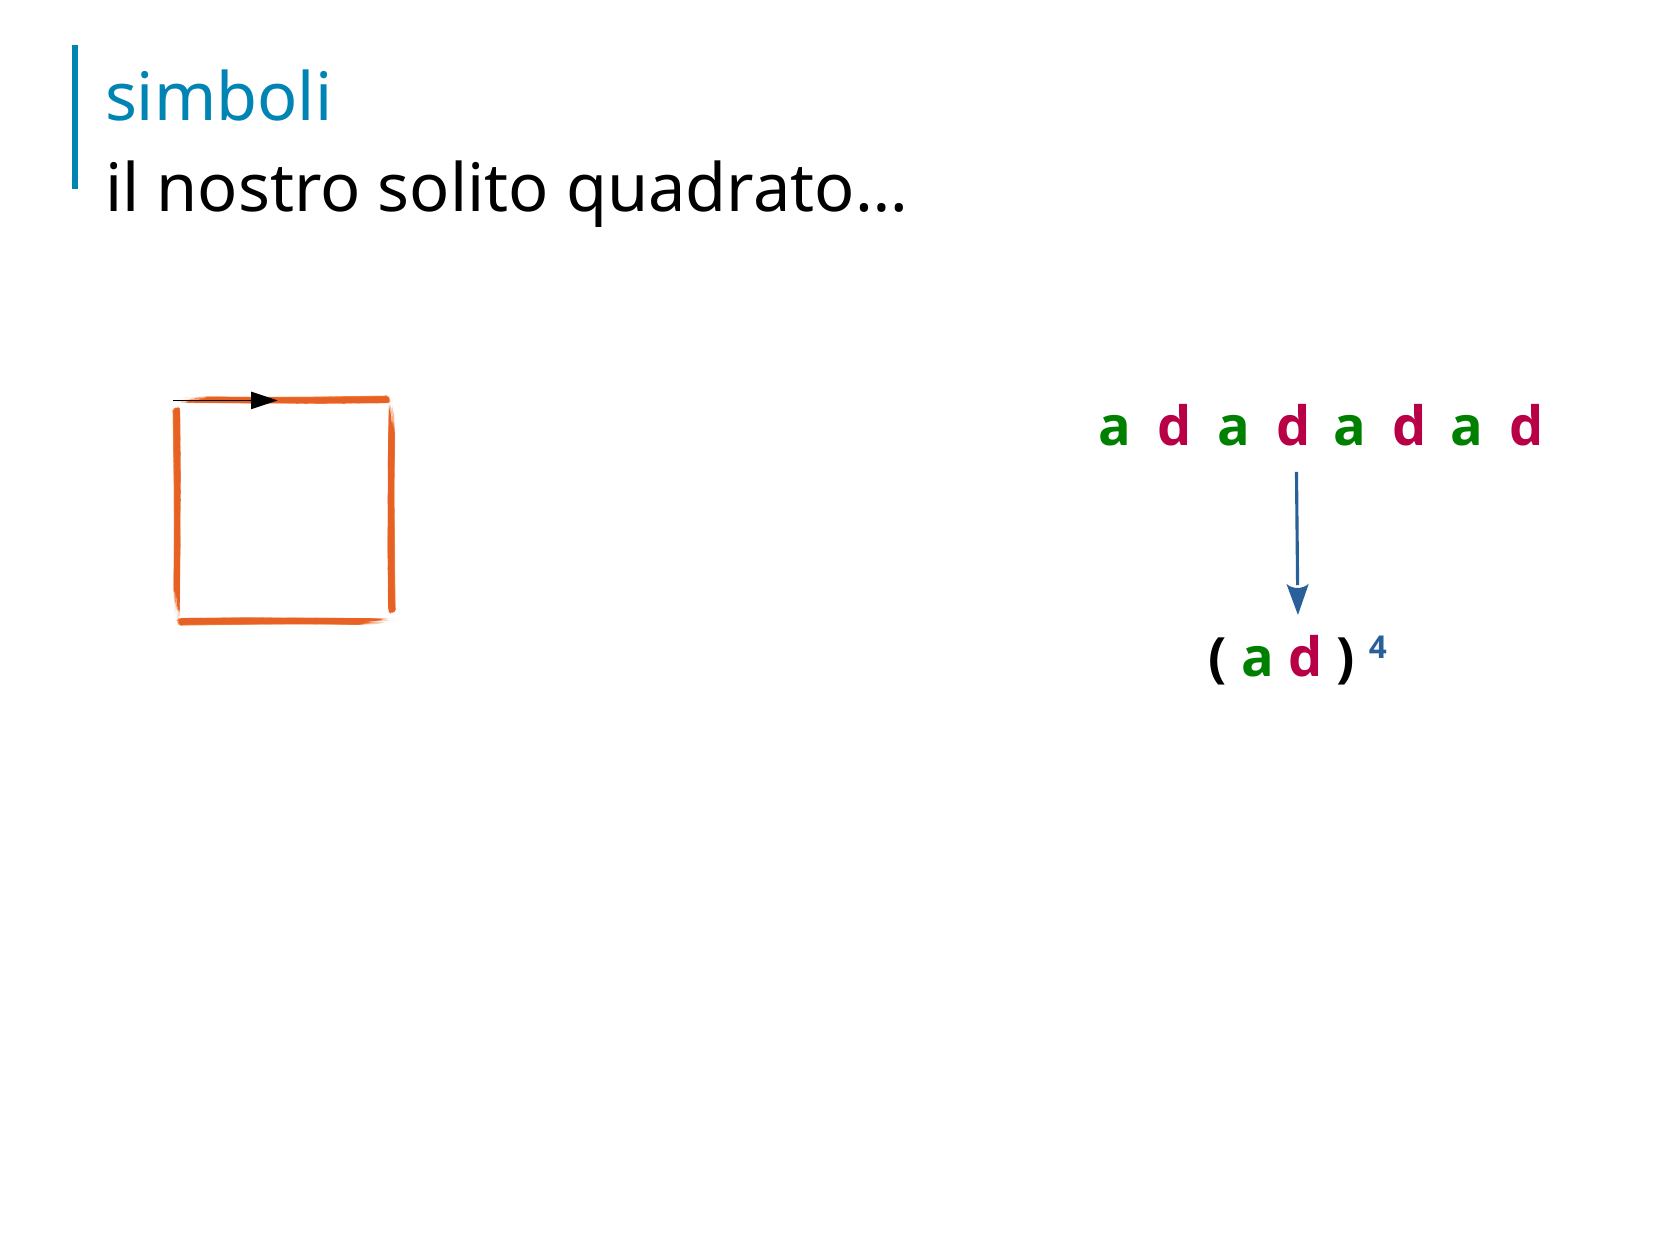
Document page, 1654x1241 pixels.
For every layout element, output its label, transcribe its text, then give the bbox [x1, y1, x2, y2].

text_box d [1142, 383, 1202, 472]
text_box ( a d ) 4 [1194, 615, 1395, 703]
text_box d [1494, 384, 1565, 473]
picture [265, 393, 396, 614]
text_box d [1261, 383, 1332, 472]
text_box d [1388, 384, 1447, 473]
text_box a [1447, 384, 1494, 473]
picture [170, 395, 251, 404]
picture [172, 406, 398, 628]
text_box a [1318, 384, 1388, 473]
text_box a [1202, 383, 1261, 472]
text_box a [1083, 383, 1142, 472]
title simboli il nostro solito quadrato… [105, 49, 1571, 200]
